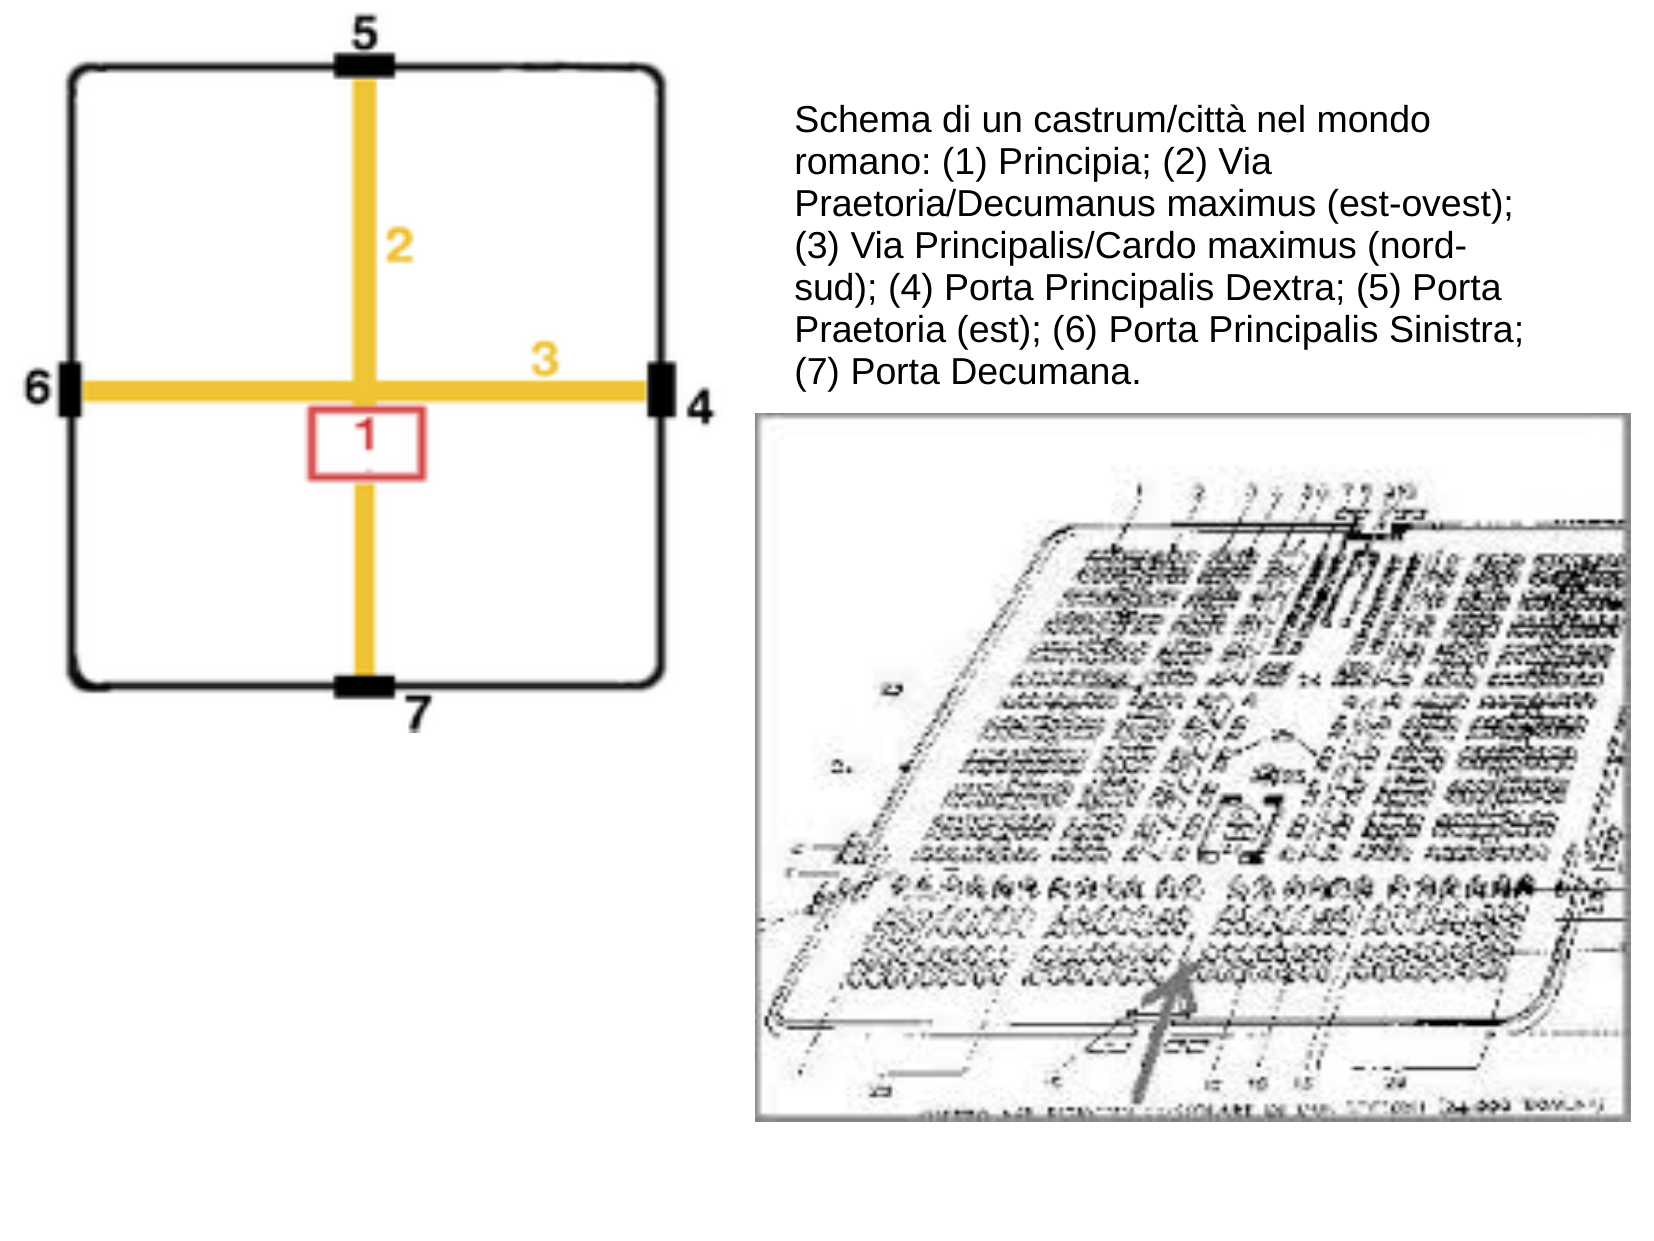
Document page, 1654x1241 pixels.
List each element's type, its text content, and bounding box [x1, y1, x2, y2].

picture [10, 11, 1631, 1123]
text_box Schema di un castrum/città nel mondo romano: (1) Principia; (2) Via Praetoria/Decumanus maximus (est-ovest); (3) Via Principalis/Cardo maximus (nord-sud); (4) Porta Principalis Dextra; (5) Porta Praetoria (est); (6) Porta Principalis Sinistra; (7) Porta Decumana. [779, 91, 1556, 413]
